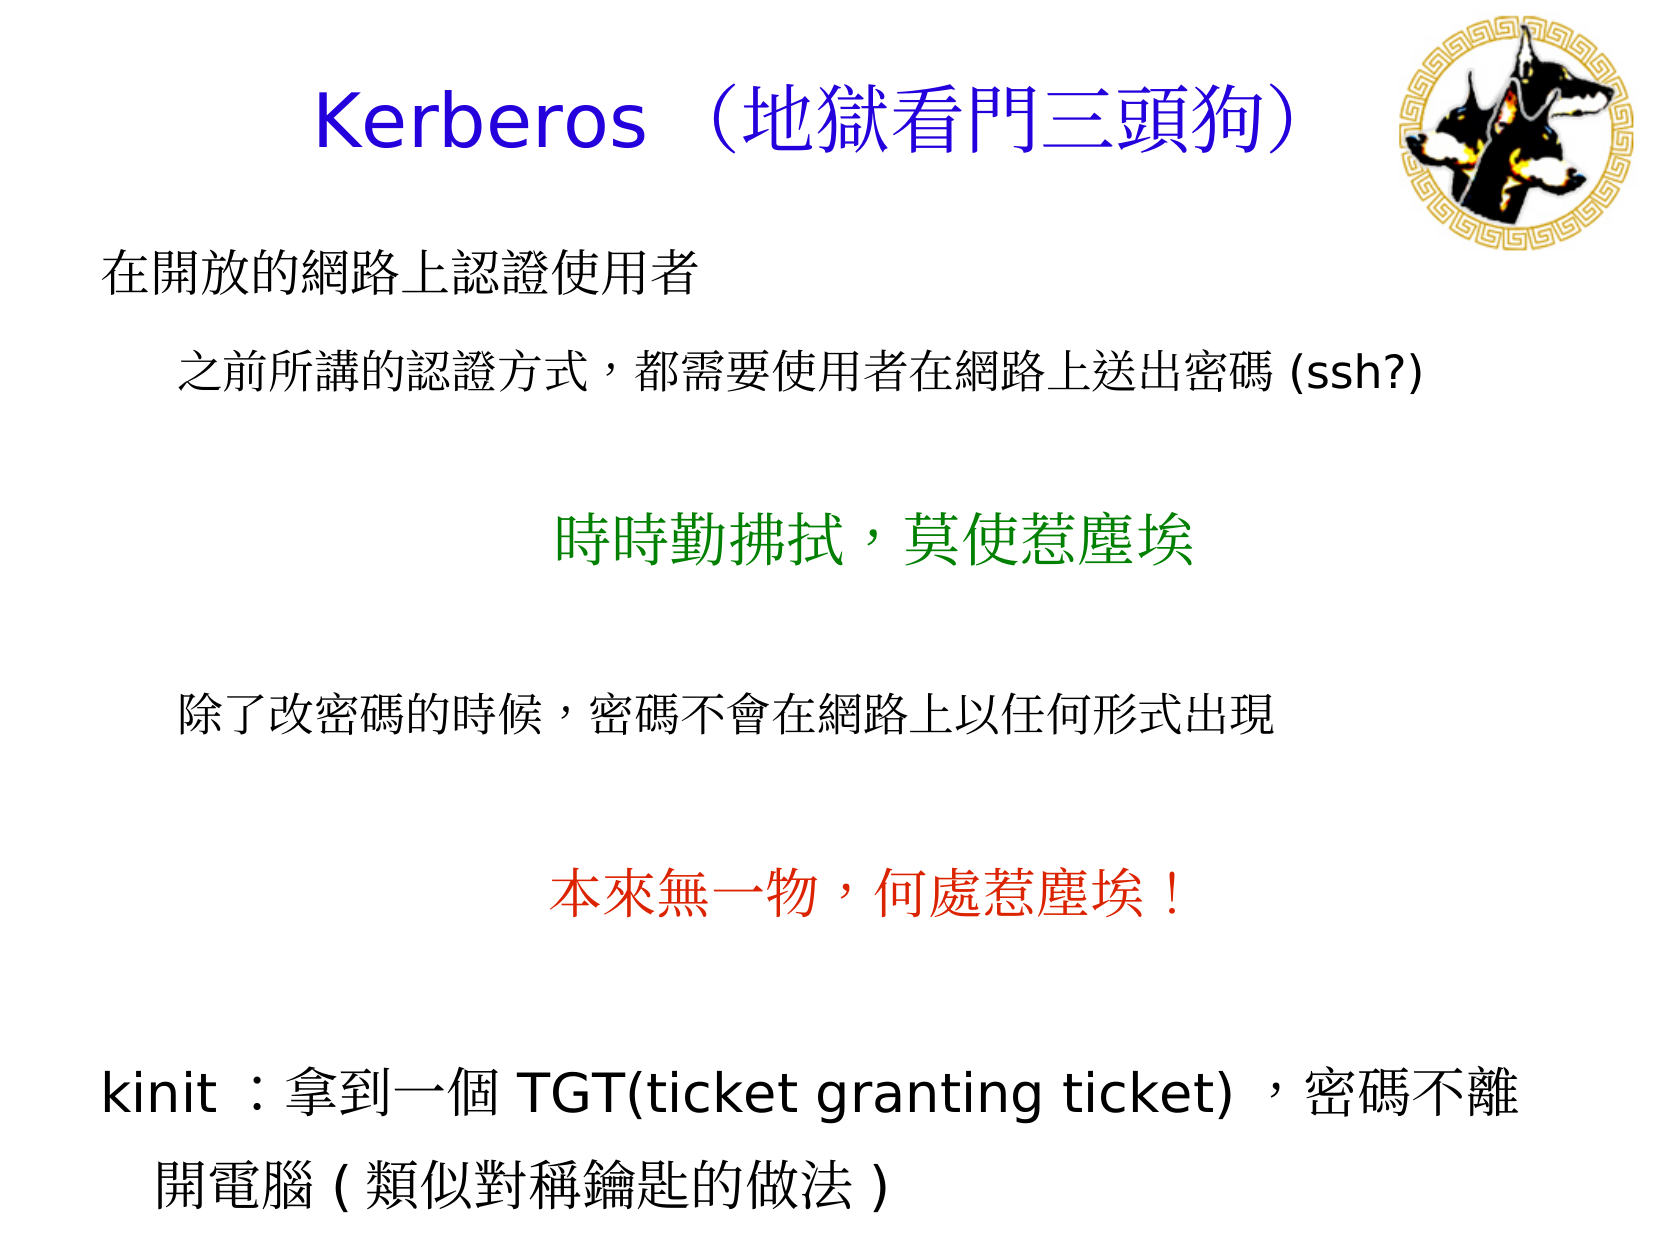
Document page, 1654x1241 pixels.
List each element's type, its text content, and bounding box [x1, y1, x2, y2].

list 在開放的網路上認證使用者 之前所講的認證方式，都需要使用者在網路上送出密碼(ssh?) 時時勤拂拭，莫使惹塵埃 除了改密碼的時候，密碼不會在網路上以任何形式出現 本來無一物，何處惹塵埃！ kinit：拿到一個TGT(ticket granting ticket)，密碼不離開電腦(類似對稱鑰匙的做法) 之後用TGT拿各種服務的ticket [82, 219, 1571, 1148]
picture [1387, 0, 1654, 279]
title Kerberos（地獄看門三頭狗） [82, 49, 1387, 182]
